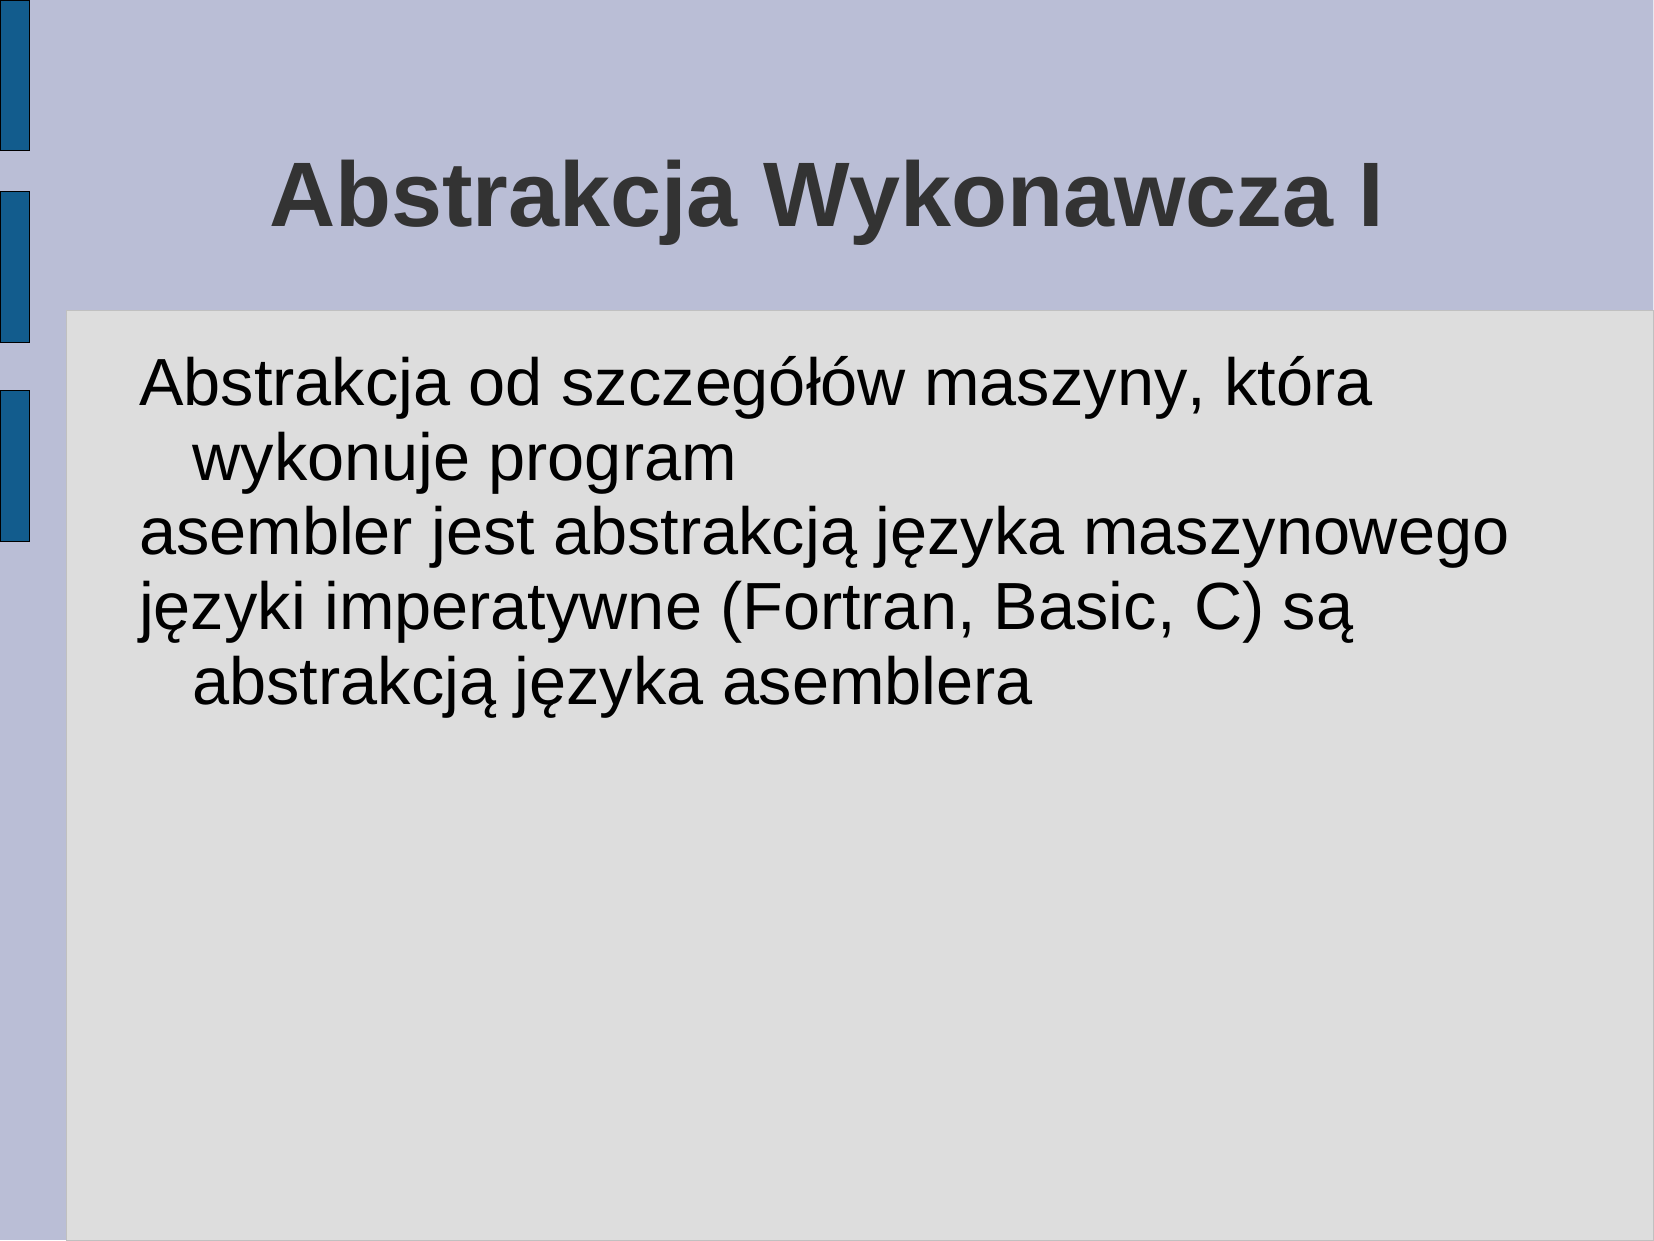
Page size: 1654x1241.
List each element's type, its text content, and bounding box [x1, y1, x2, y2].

list Abstrakcja od szczegółów maszyny, która wykonuje program asembler jest abstrakcją języka maszynowego języki imperatywne (Fortran, Basic, C) są abstrakcją języka asemblera [121, 344, 1534, 1112]
title Abstrakcja Wykonawcza I [121, 98, 1534, 291]
